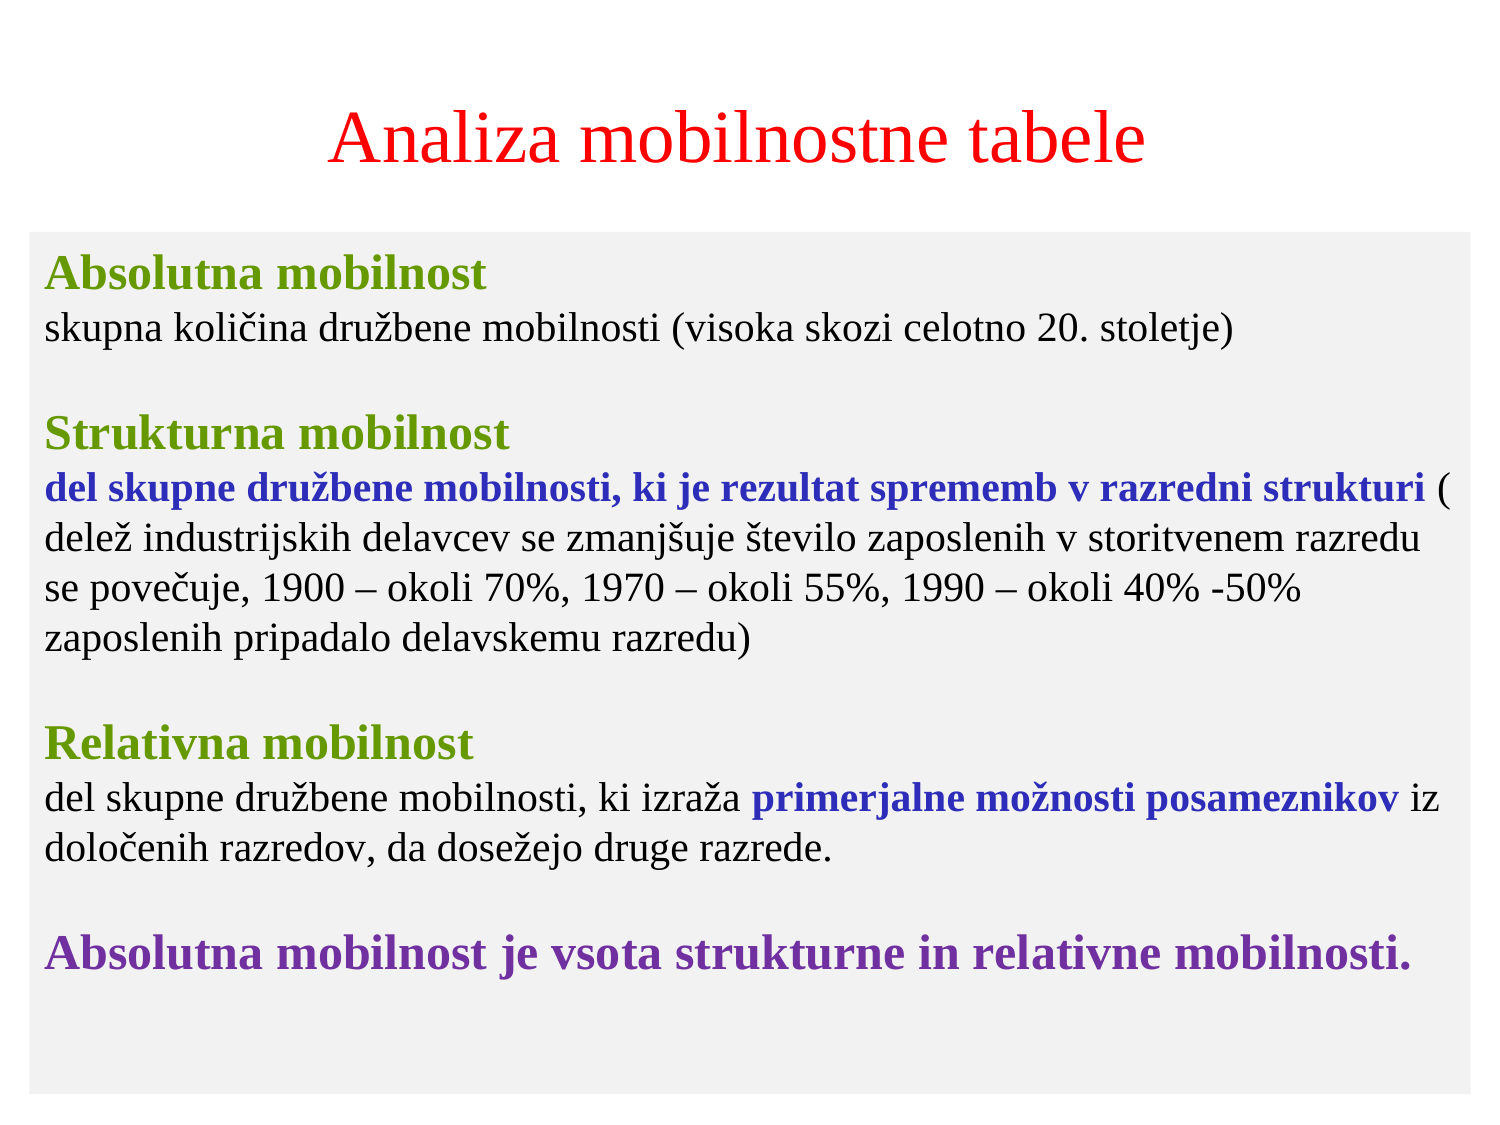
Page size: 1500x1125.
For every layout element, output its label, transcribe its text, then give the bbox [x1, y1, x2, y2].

title Analiza mobilnostne tabele [100, 79, 1376, 185]
list Absolutna mobilnost skupna količina družbene mobilnosti (visoka skozi celotno 20. stoletje) Strukturna mobilnost del skupne družbene mobilnosti, ki je rezultat sprememb v razredni strukturi ( delež industrijskih delavcev se zmanjšuje število zaposlenih v storitvenem razredu se povečuje, 1900 – okoli 70%, 1970 – okoli 55%, 1990 – okoli 40% -50% zaposlenih pripadalo delavskemu razredu) Relativna mobilnost del skupne družbene mobilnosti, ki izraža primerjalne možnosti posameznikov iz določenih razredov, da dosežejo druge razrede. Absolutna mobilnost je vsota strukturne in relativne mobilnosti. [29, 231, 1471, 1095]
